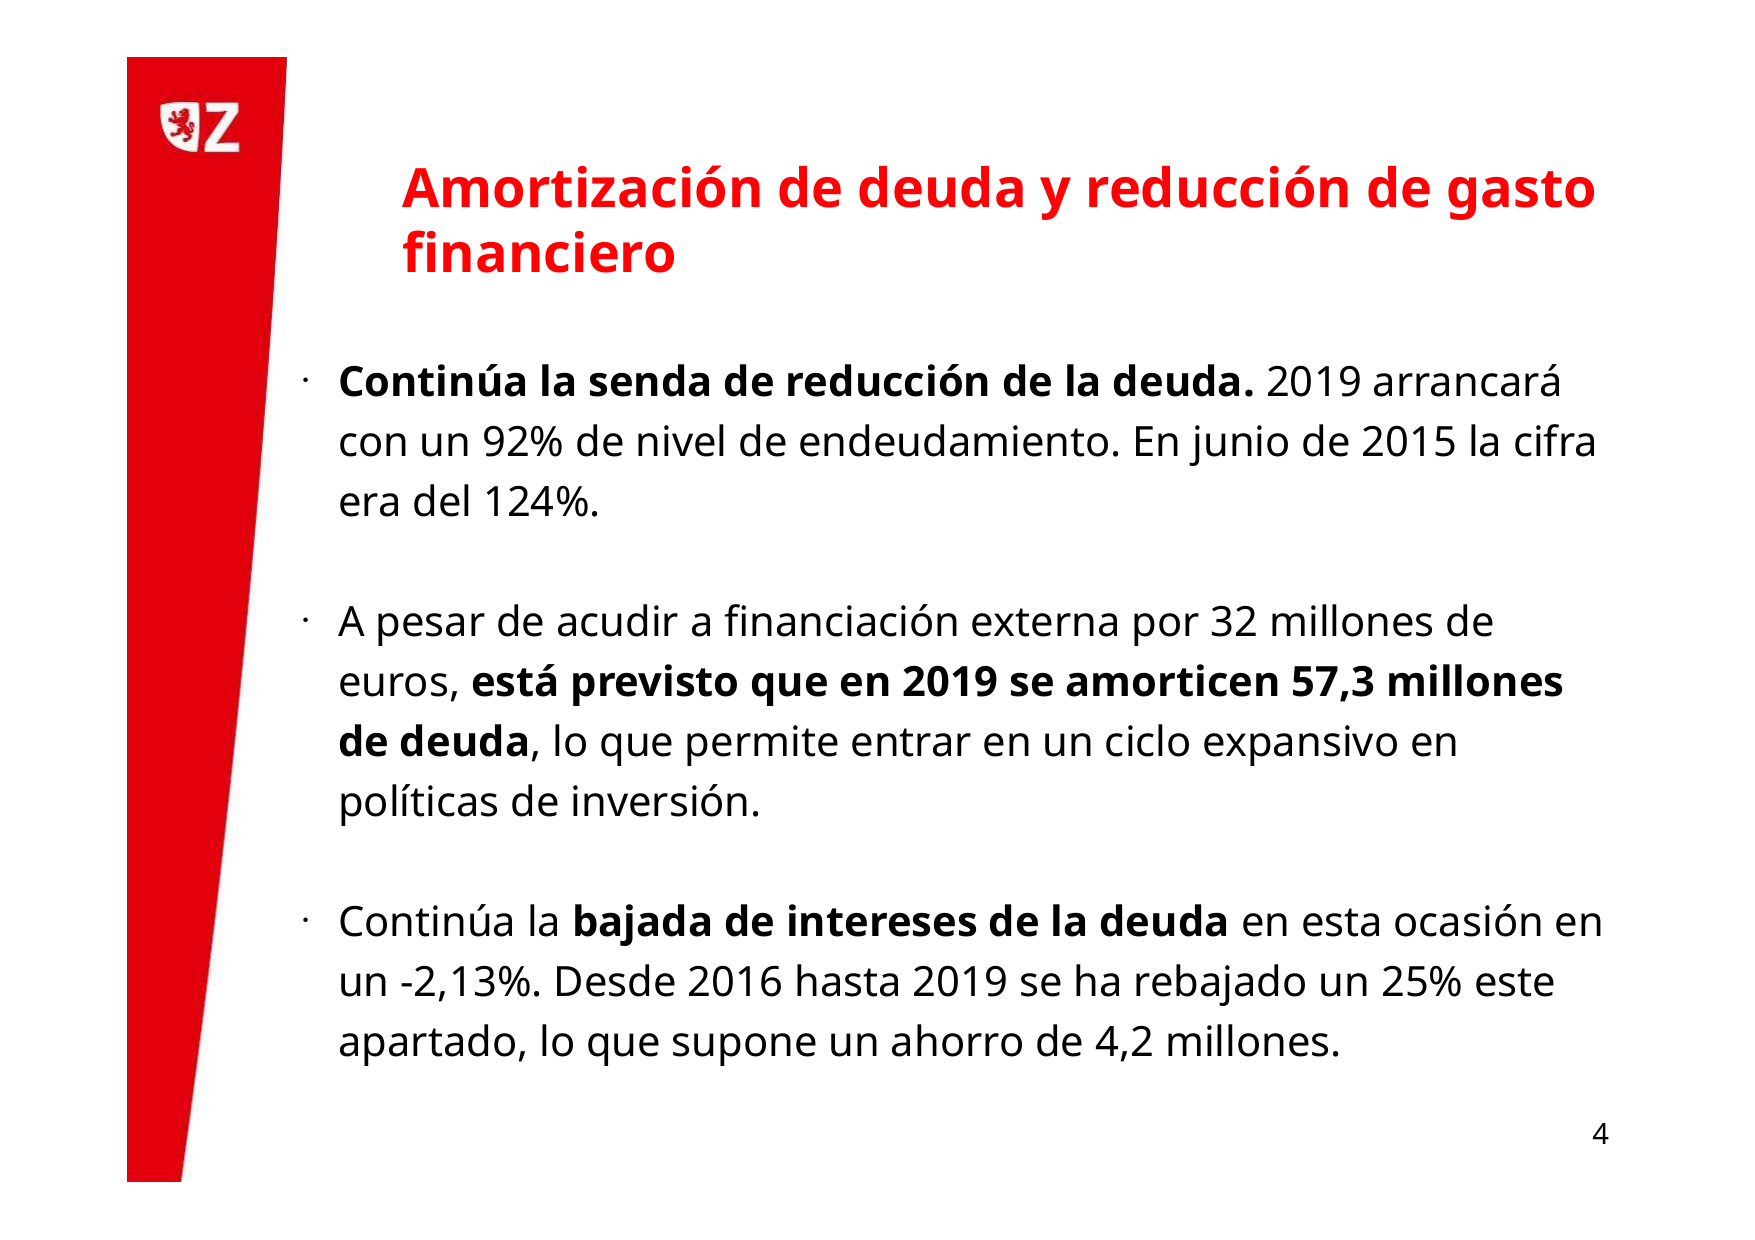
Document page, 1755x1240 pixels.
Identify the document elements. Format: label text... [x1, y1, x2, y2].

text_box Amortización de deuda y reducción de gasto financiero [401, 151, 1600, 361]
text_box Continúa la senda de reducción de la deuda. 2019 arrancará con un 92% de nivel de endeudamiento. En junio de 2015 la cifra era del 124%. A pesar de acudir a financiación externa por 32 millones de euros, está previsto que en 2019 se amorticen 57,3 millones de deuda, lo que permite entrar en un ciclo expansivo en políticas de inversión. Continúa la bajada de intereses de la deuda en esta ocasión en un -2,13%. Desde 2016 hasta 2019 se ha rebajado un 25% este apartado, lo que supone un ahorro de 4,2 millones. [302, 298, 1618, 1080]
text_box <número> [1592, 1112, 1617, 1151]
picture [127, 57, 288, 1182]
